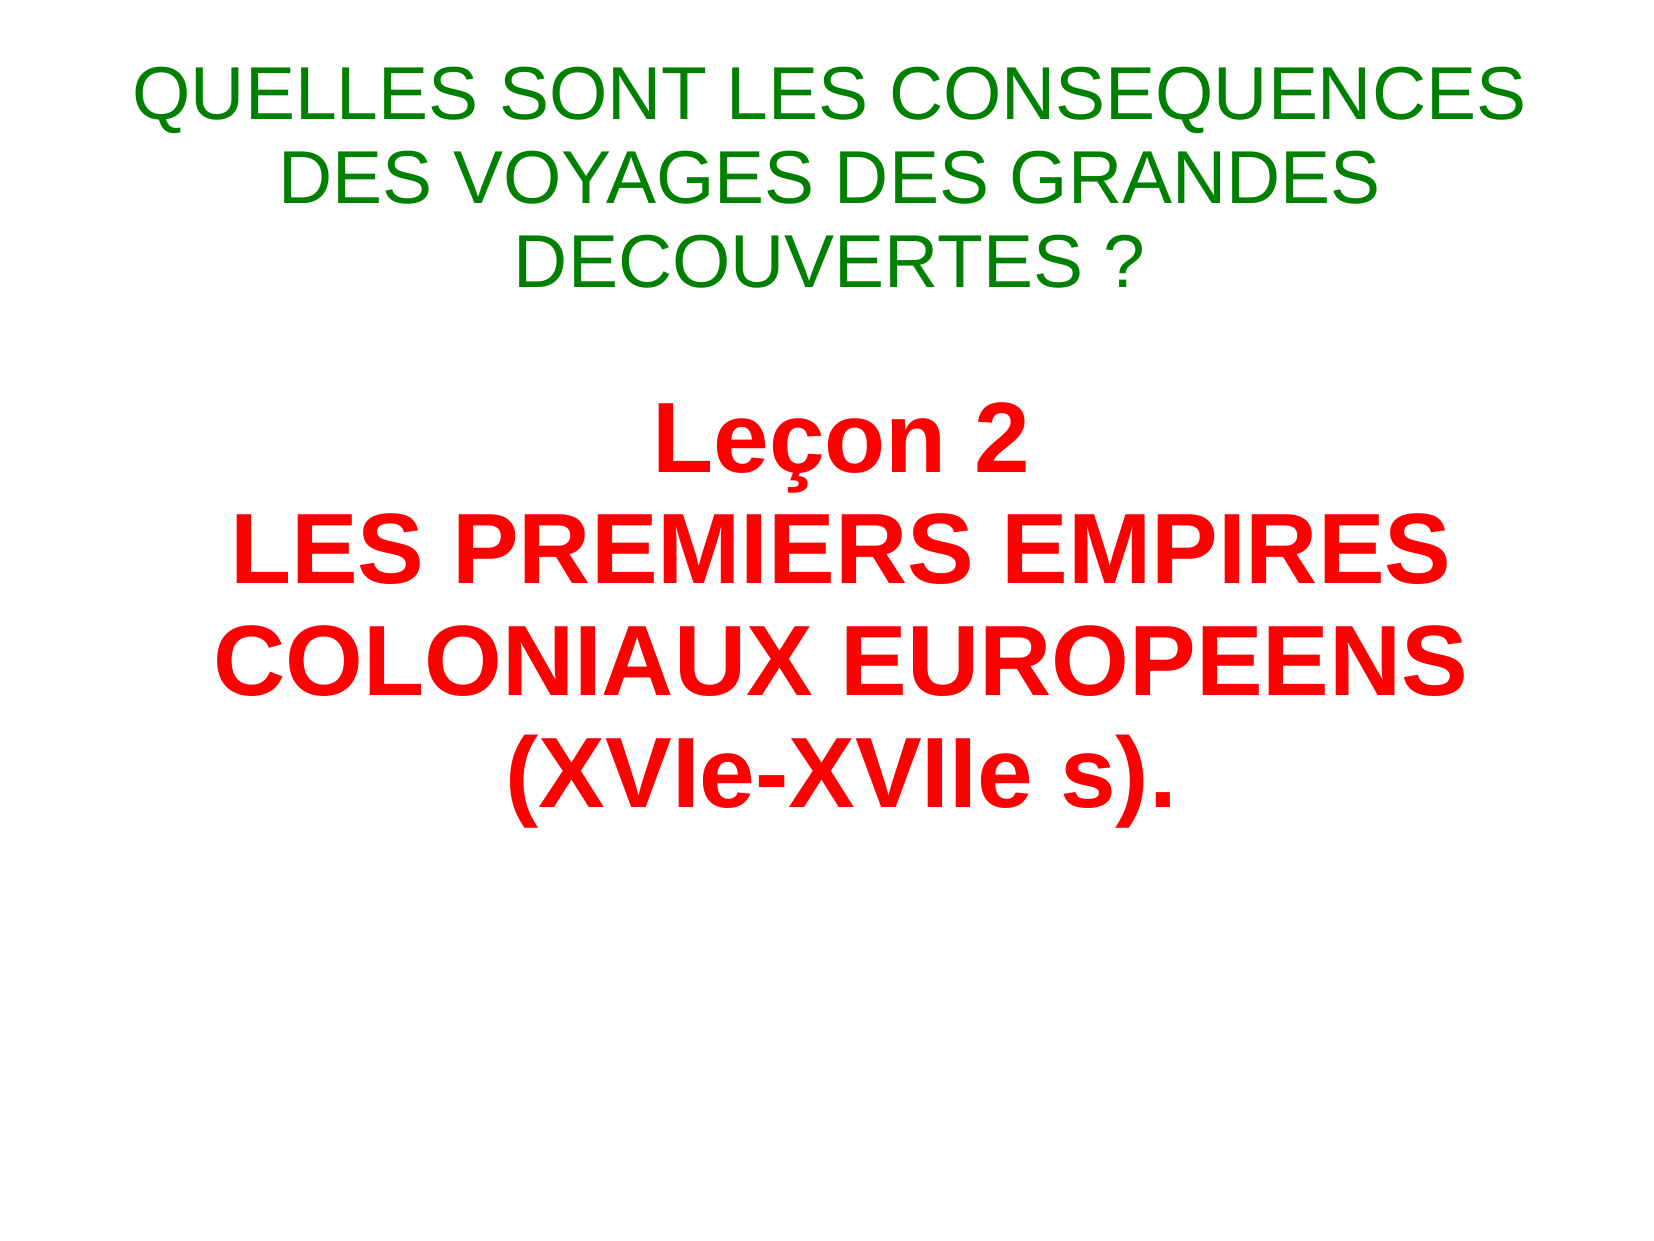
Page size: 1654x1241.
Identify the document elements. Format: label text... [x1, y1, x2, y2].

text_box Leçon 2 LES PREMIERS EMPIRES COLONIAUX EUROPEENS (XVIe-XVIIe s). [88, 359, 1595, 857]
text_box QUELLES SONT LES CONSEQUENCES DES VOYAGES DES GRANDES DECOUVERTES ? [65, 44, 1595, 359]
